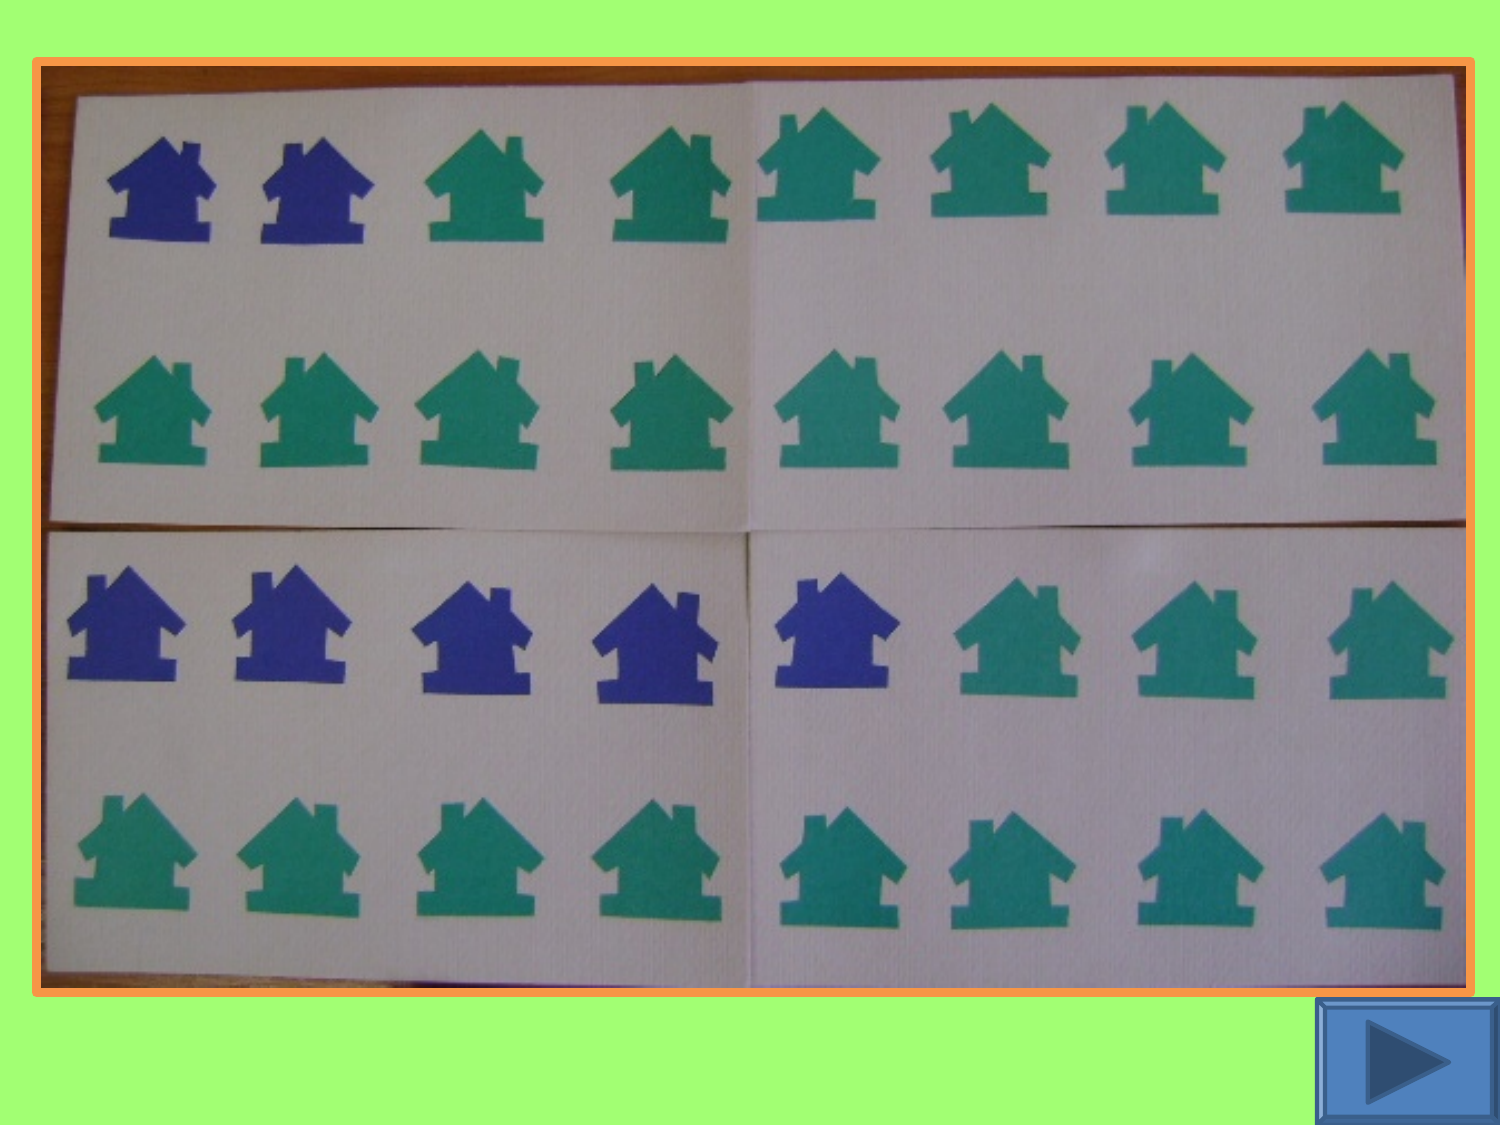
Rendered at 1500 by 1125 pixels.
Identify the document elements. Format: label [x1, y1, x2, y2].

picture [41, 66, 1466, 988]
text_box [1318, 999, 1500, 1125]
